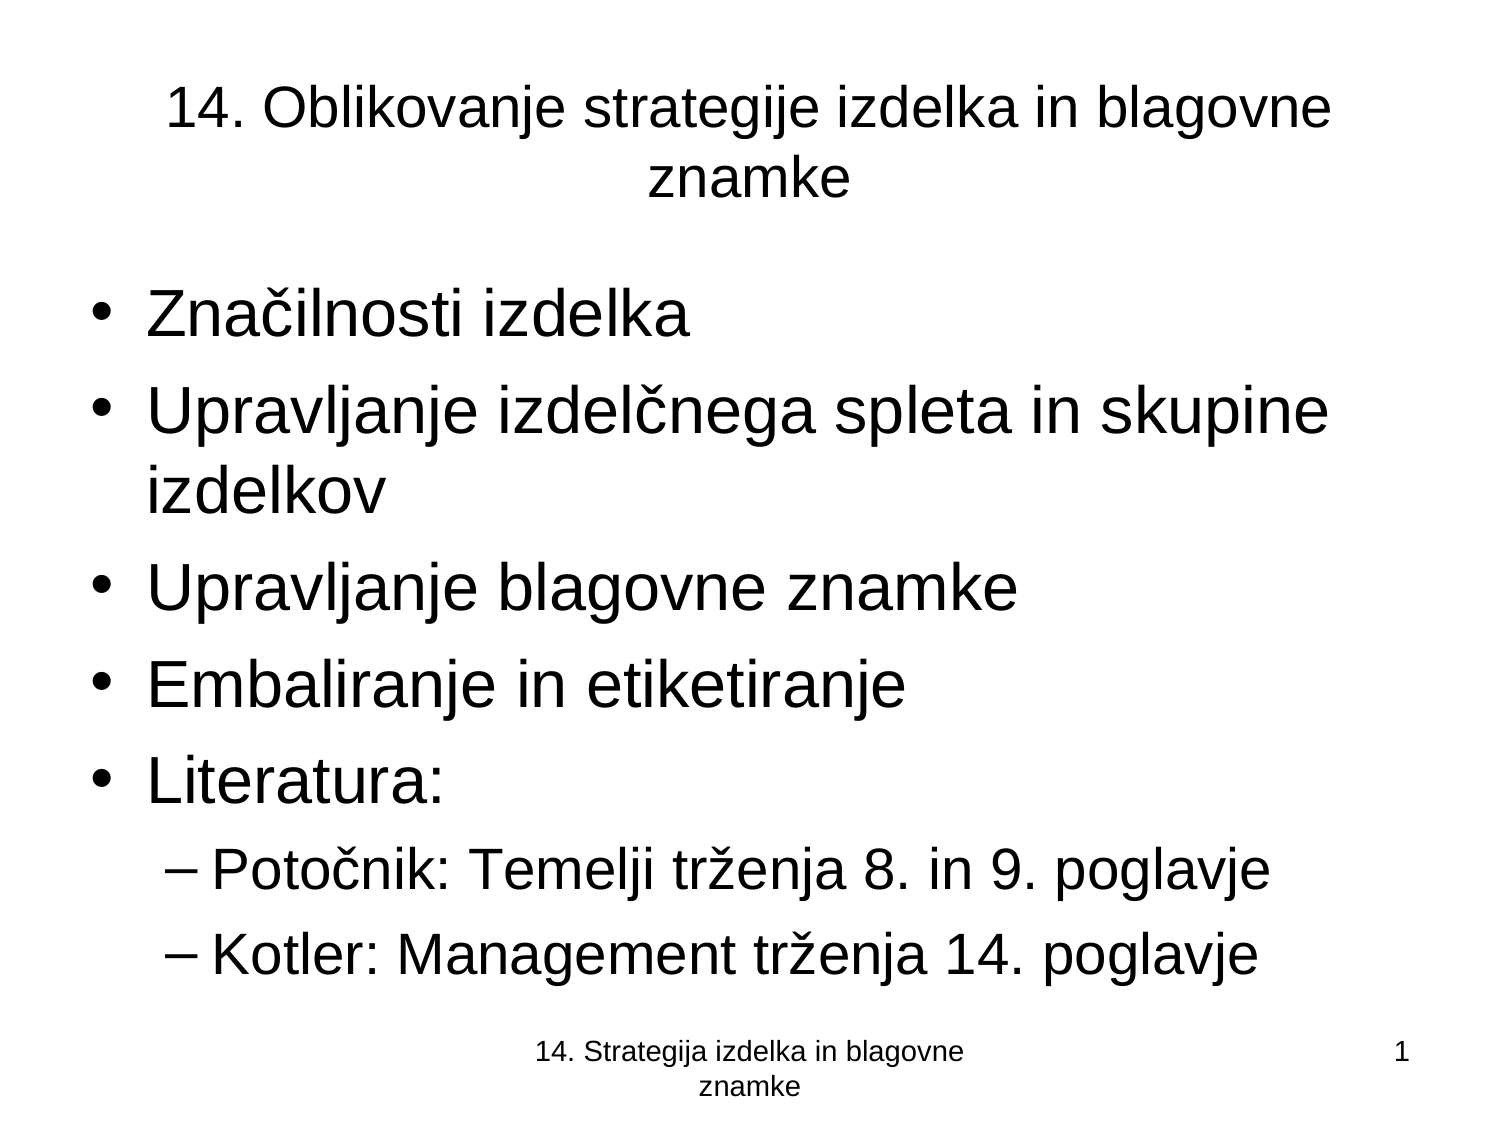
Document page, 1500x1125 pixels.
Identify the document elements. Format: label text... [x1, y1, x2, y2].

text_box <number> [1074, 1024, 1426, 1103]
title 14. Oblikovanje strategije izdelka in blagovne znamke [75, 45, 1426, 233]
list Značilnosti izdelka Upravljanje izdelčnega spleta in skupine izdelkov Upravljanje blagovne znamke Embaliranje in etiketiranje Literatura: Potočnik: Temelji trženja 8. in 9. poglavje Kotler: Management trženja 14. poglavje [75, 262, 1426, 1006]
text_box 14. Strategija izdelka in blagovne znamke [512, 1024, 988, 1103]
